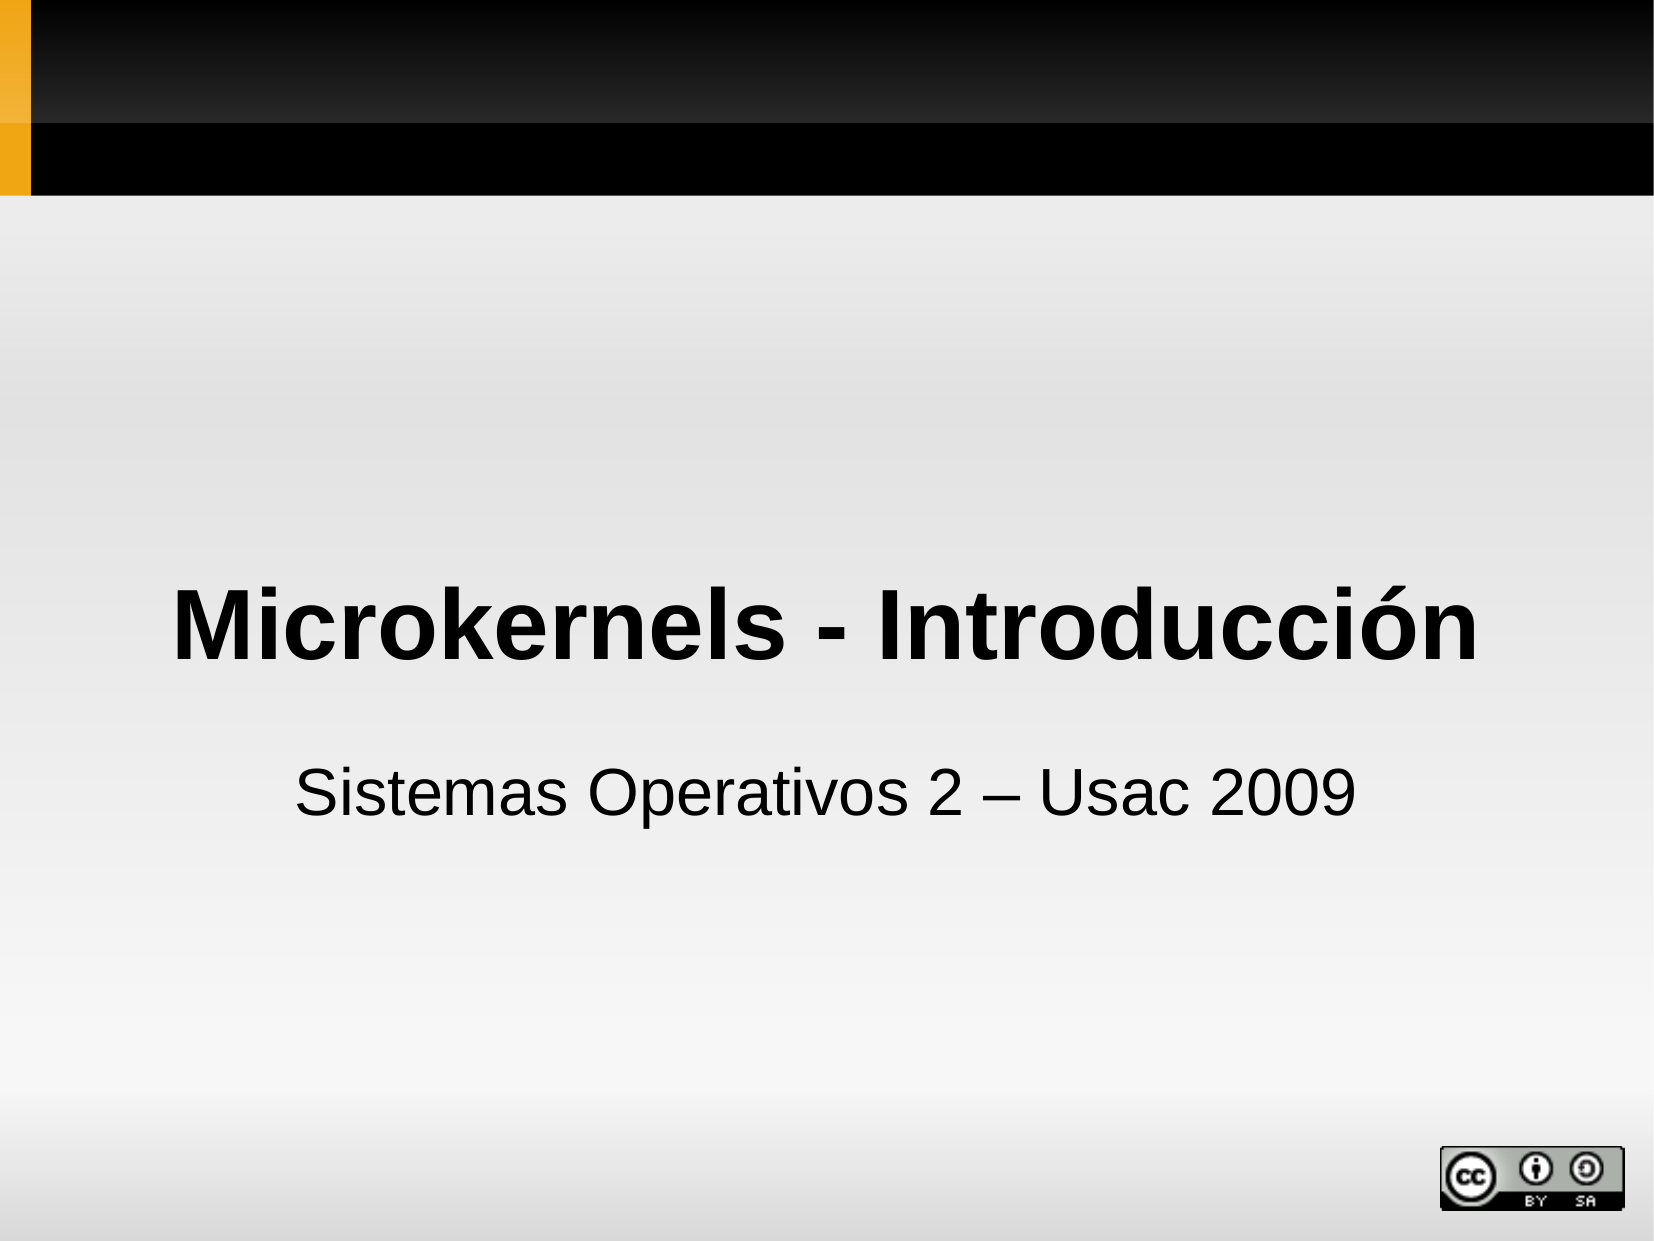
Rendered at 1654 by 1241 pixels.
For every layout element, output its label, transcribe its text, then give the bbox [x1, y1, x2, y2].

picture [0, 0, 1654, 1241]
subtitle Microkernels - Introducción Sistemas Operativos 2 – Usac 2009 [82, 290, 1571, 1109]
